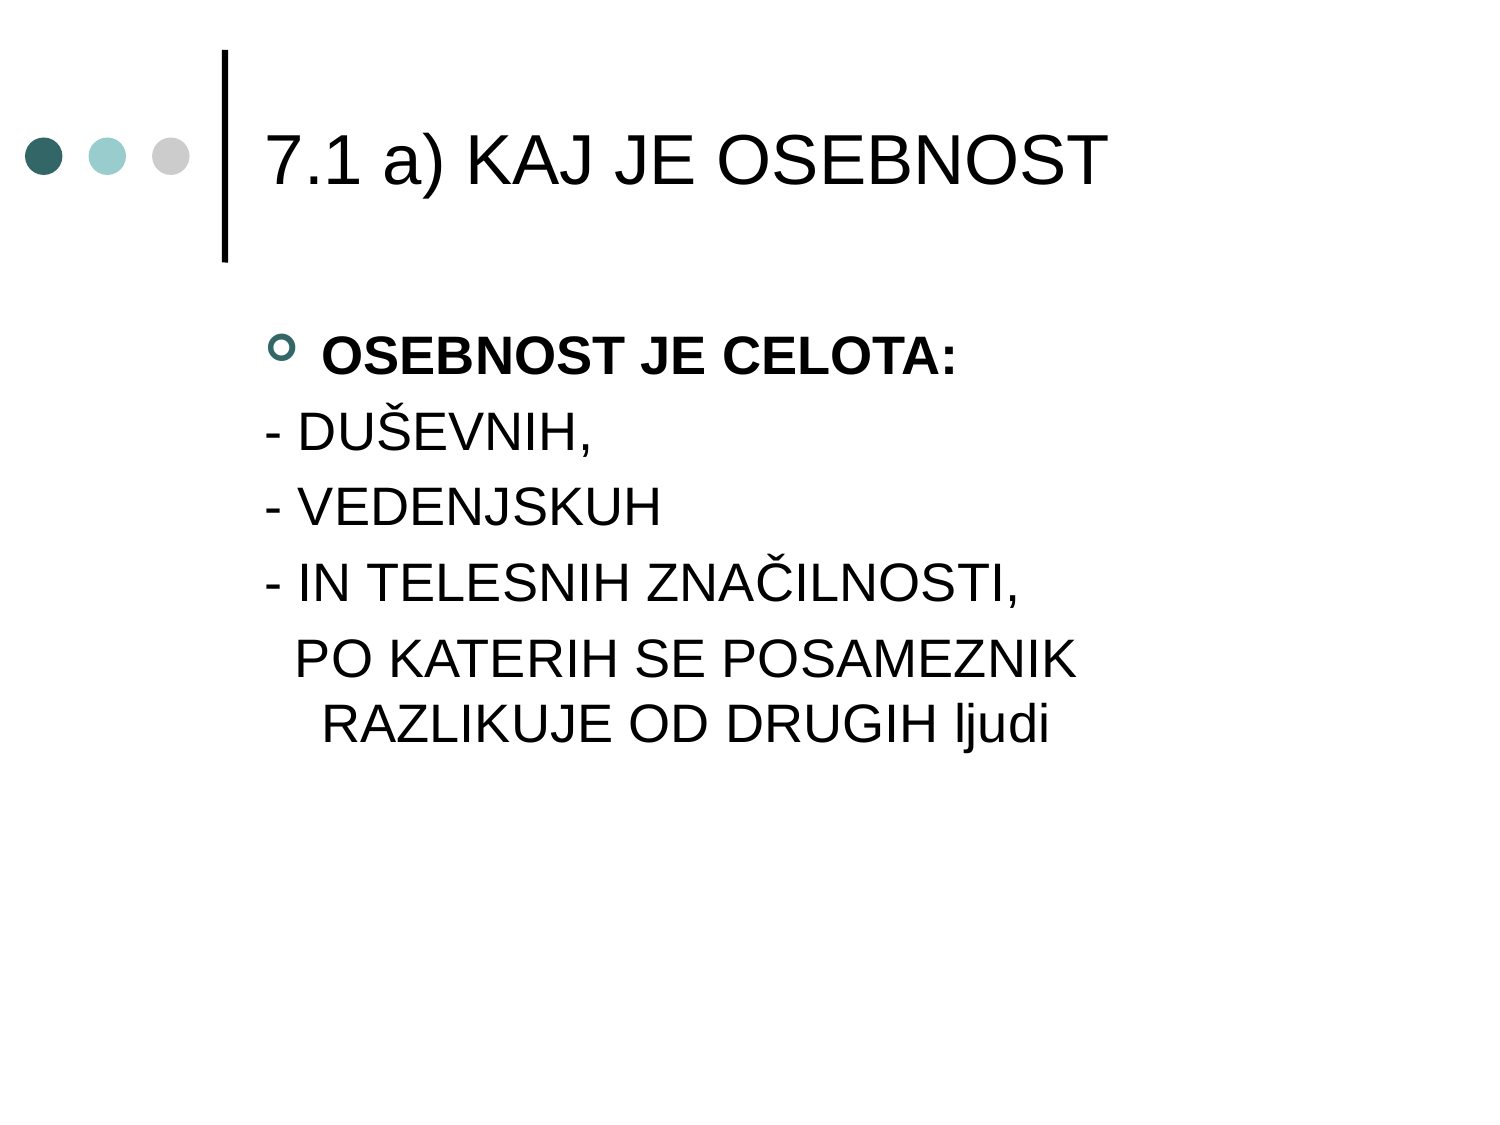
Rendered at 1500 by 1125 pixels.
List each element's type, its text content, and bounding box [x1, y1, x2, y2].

title 7.1 a) KAJ JE OSEBNOST [249, 31, 1400, 282]
list OSEBNOST JE CELOTA: - DUŠEVNIH, - VEDENJSKUH - IN TELESNIH ZNAČILNOSTI, PO KATERIH SE POSAMEZNIK RAZLIKUJE OD DRUGIH ljudi [249, 312, 1400, 988]
